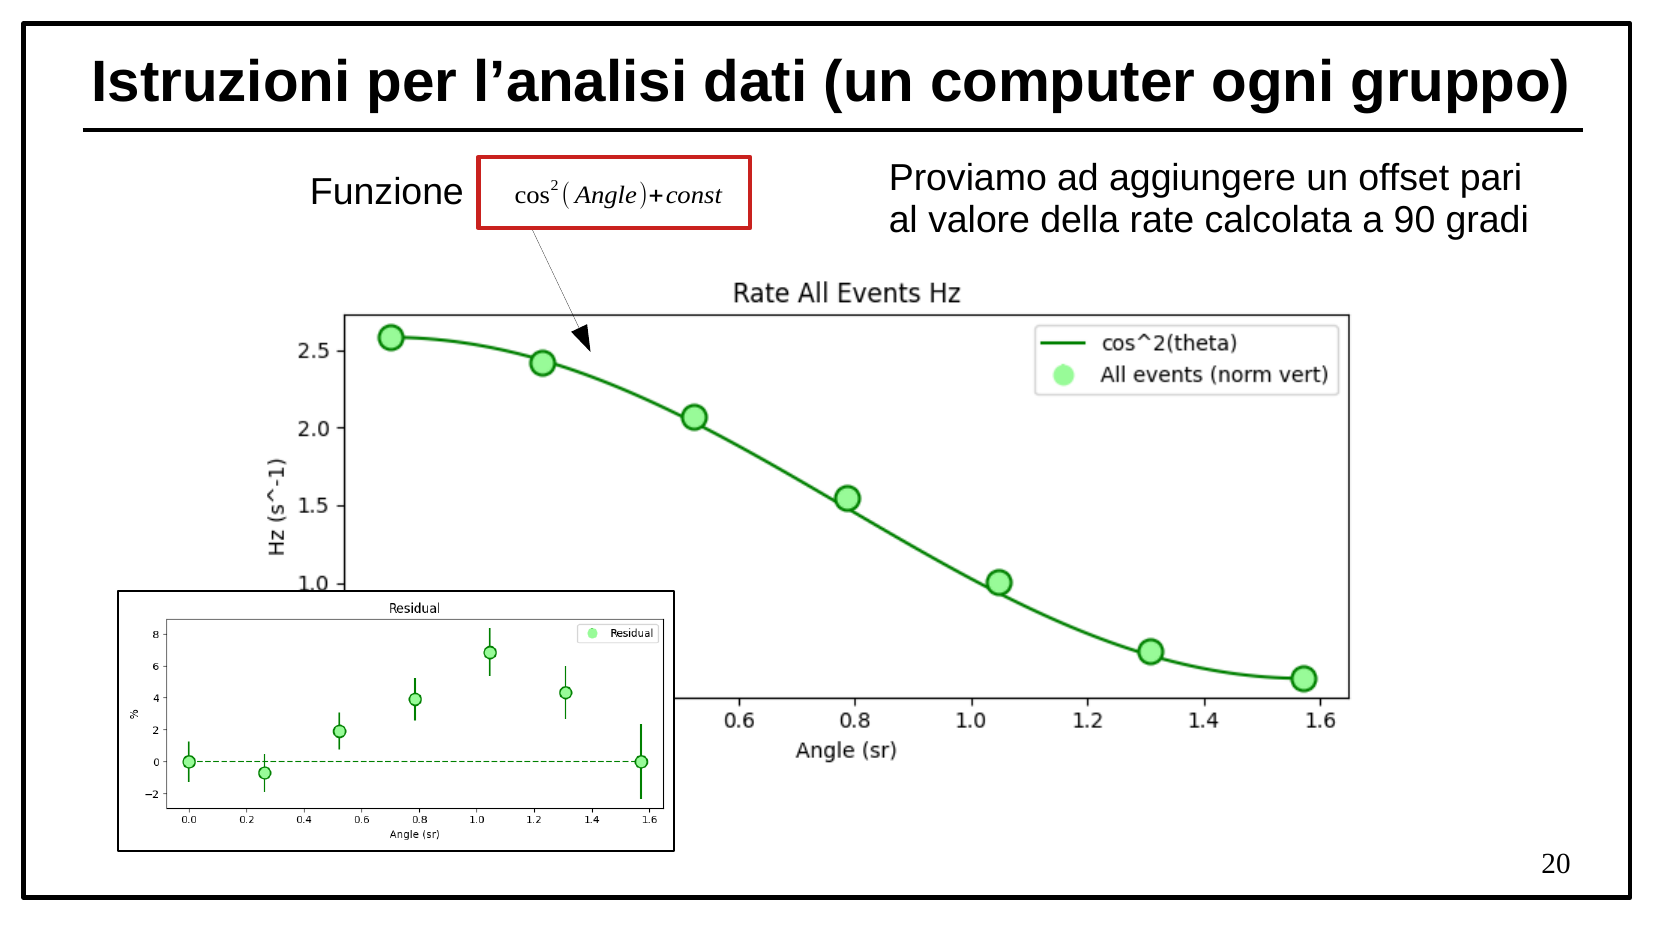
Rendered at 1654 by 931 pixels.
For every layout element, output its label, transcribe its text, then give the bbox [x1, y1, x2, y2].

chart [507, 177, 731, 211]
text_box Funzione [481, 162, 748, 226]
text_box Istruzioni per l’analisi dati (un computer ogni gruppo) [76, 41, 1601, 154]
text_box Funzione [295, 162, 804, 262]
picture [118, 591, 674, 851]
text_box Proviamo ad aggiungere un offset pari al valore della rate calcolata a 90 gradi [874, 149, 1571, 291]
picture [245, 259, 1371, 785]
